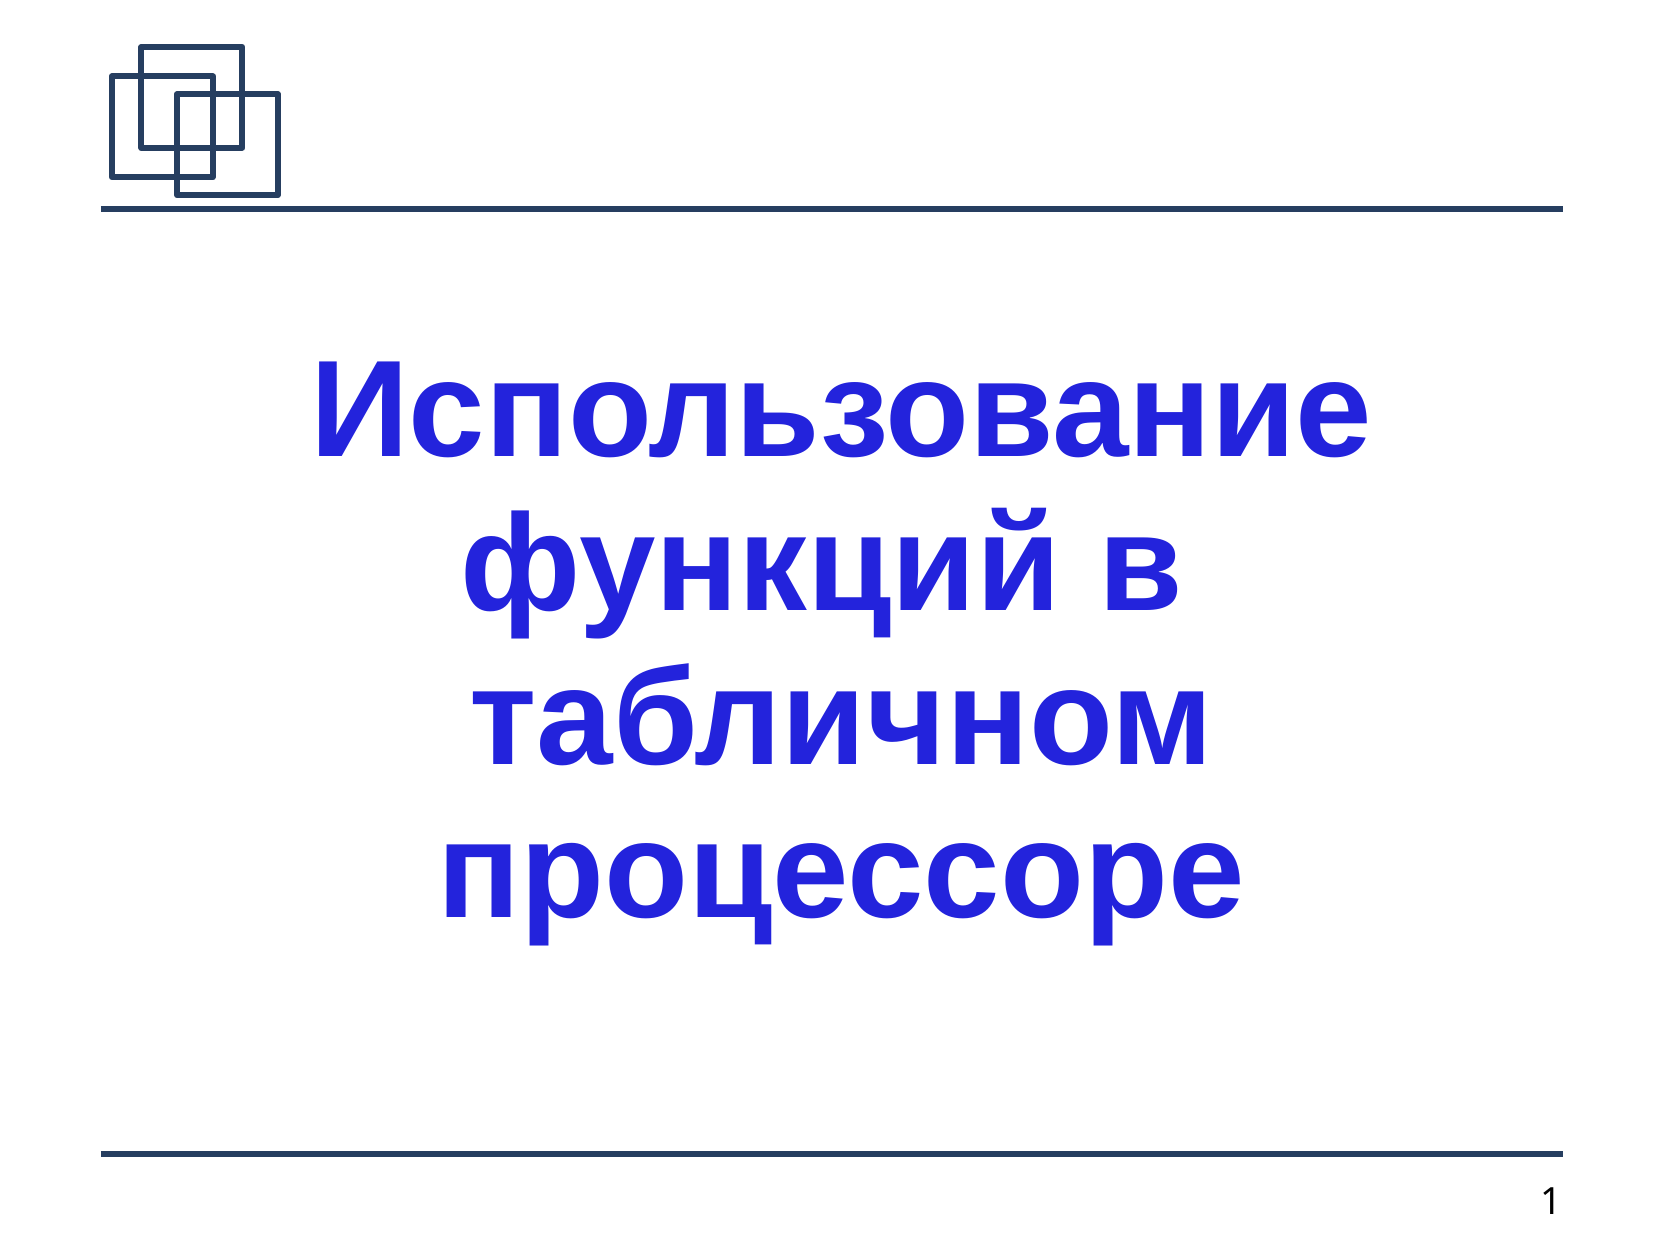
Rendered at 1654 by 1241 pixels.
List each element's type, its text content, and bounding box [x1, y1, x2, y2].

text_box Использование функций в табличном процессоре [118, 324, 1565, 955]
